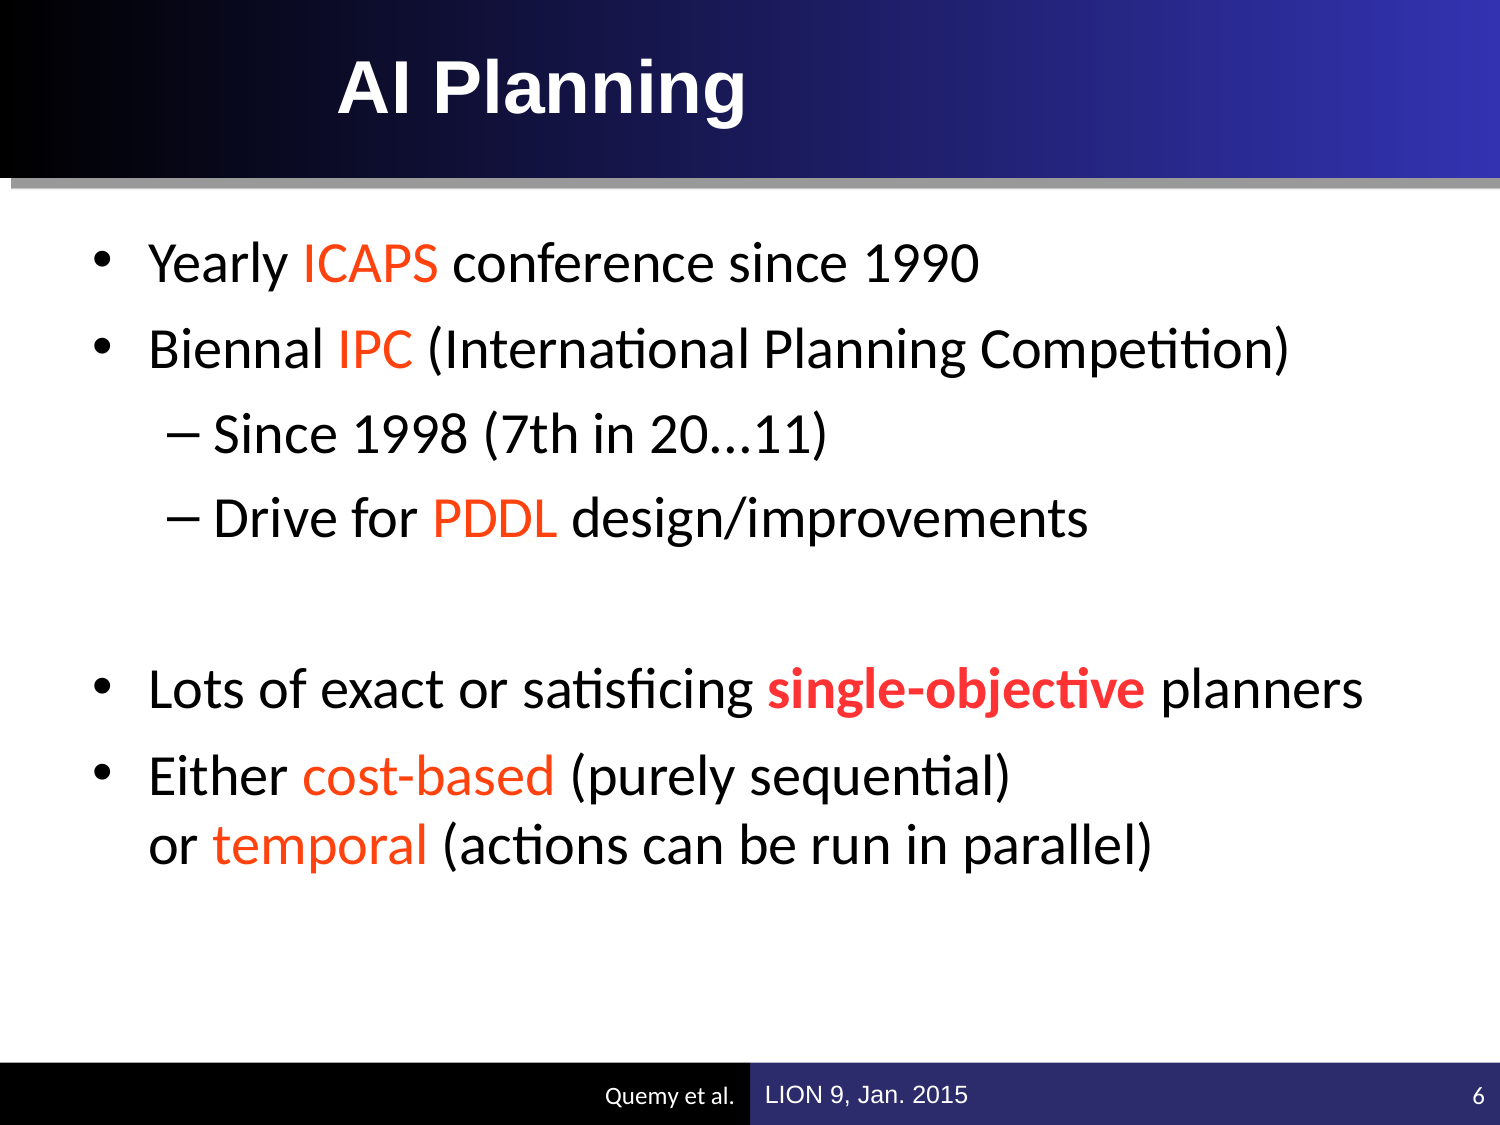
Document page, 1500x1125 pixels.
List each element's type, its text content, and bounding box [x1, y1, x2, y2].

list Yearly ICAPS conference since 1990 Biennal IPC (International Planning Competition) Since 1998 (7th in 20...11) Drive for PDDL design/improvements Lots of exact or satisficing single-objective planners Either cost-based (purely sequential) or temporal (actions can be run in parallel) [77, 216, 1428, 1125]
text_box AI Planning [322, 31, 1214, 137]
